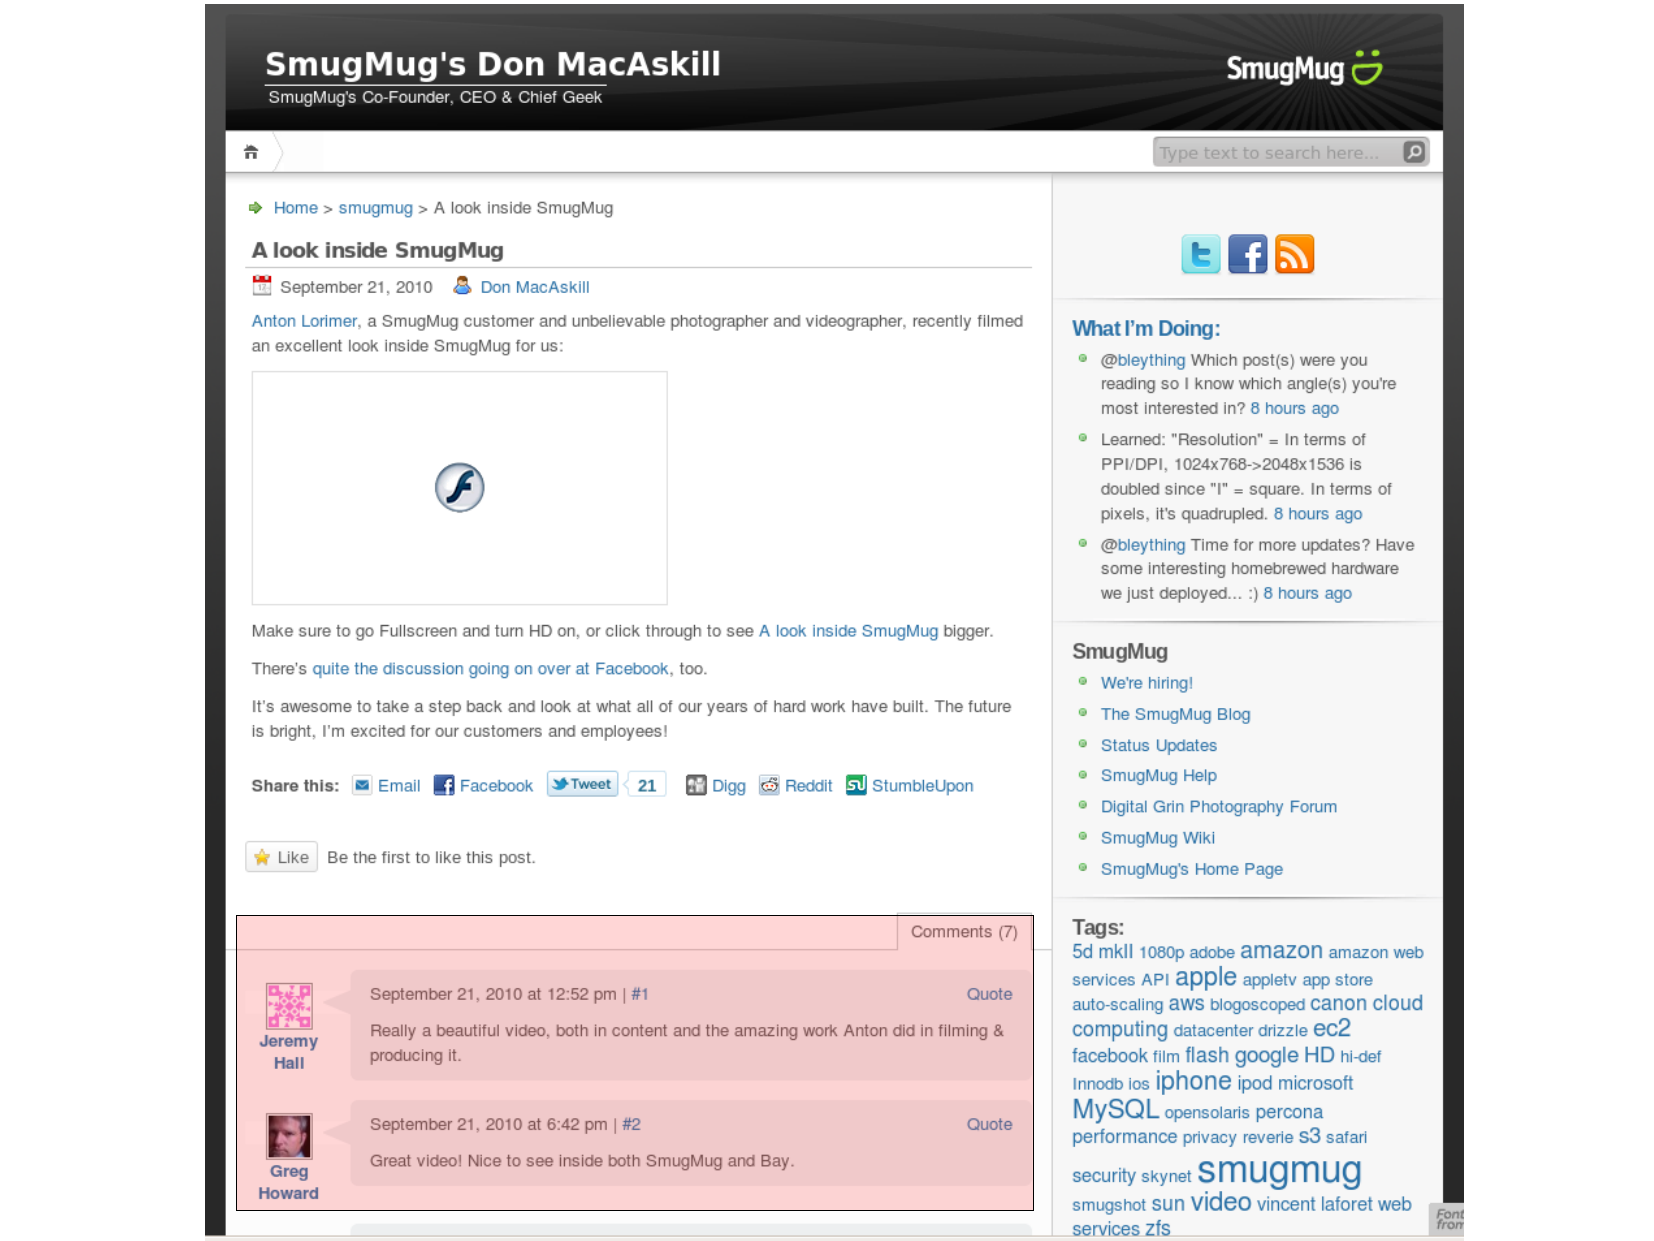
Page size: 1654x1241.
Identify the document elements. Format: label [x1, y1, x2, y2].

picture [205, 4, 1464, 1241]
text_box [236, 915, 1034, 1211]
